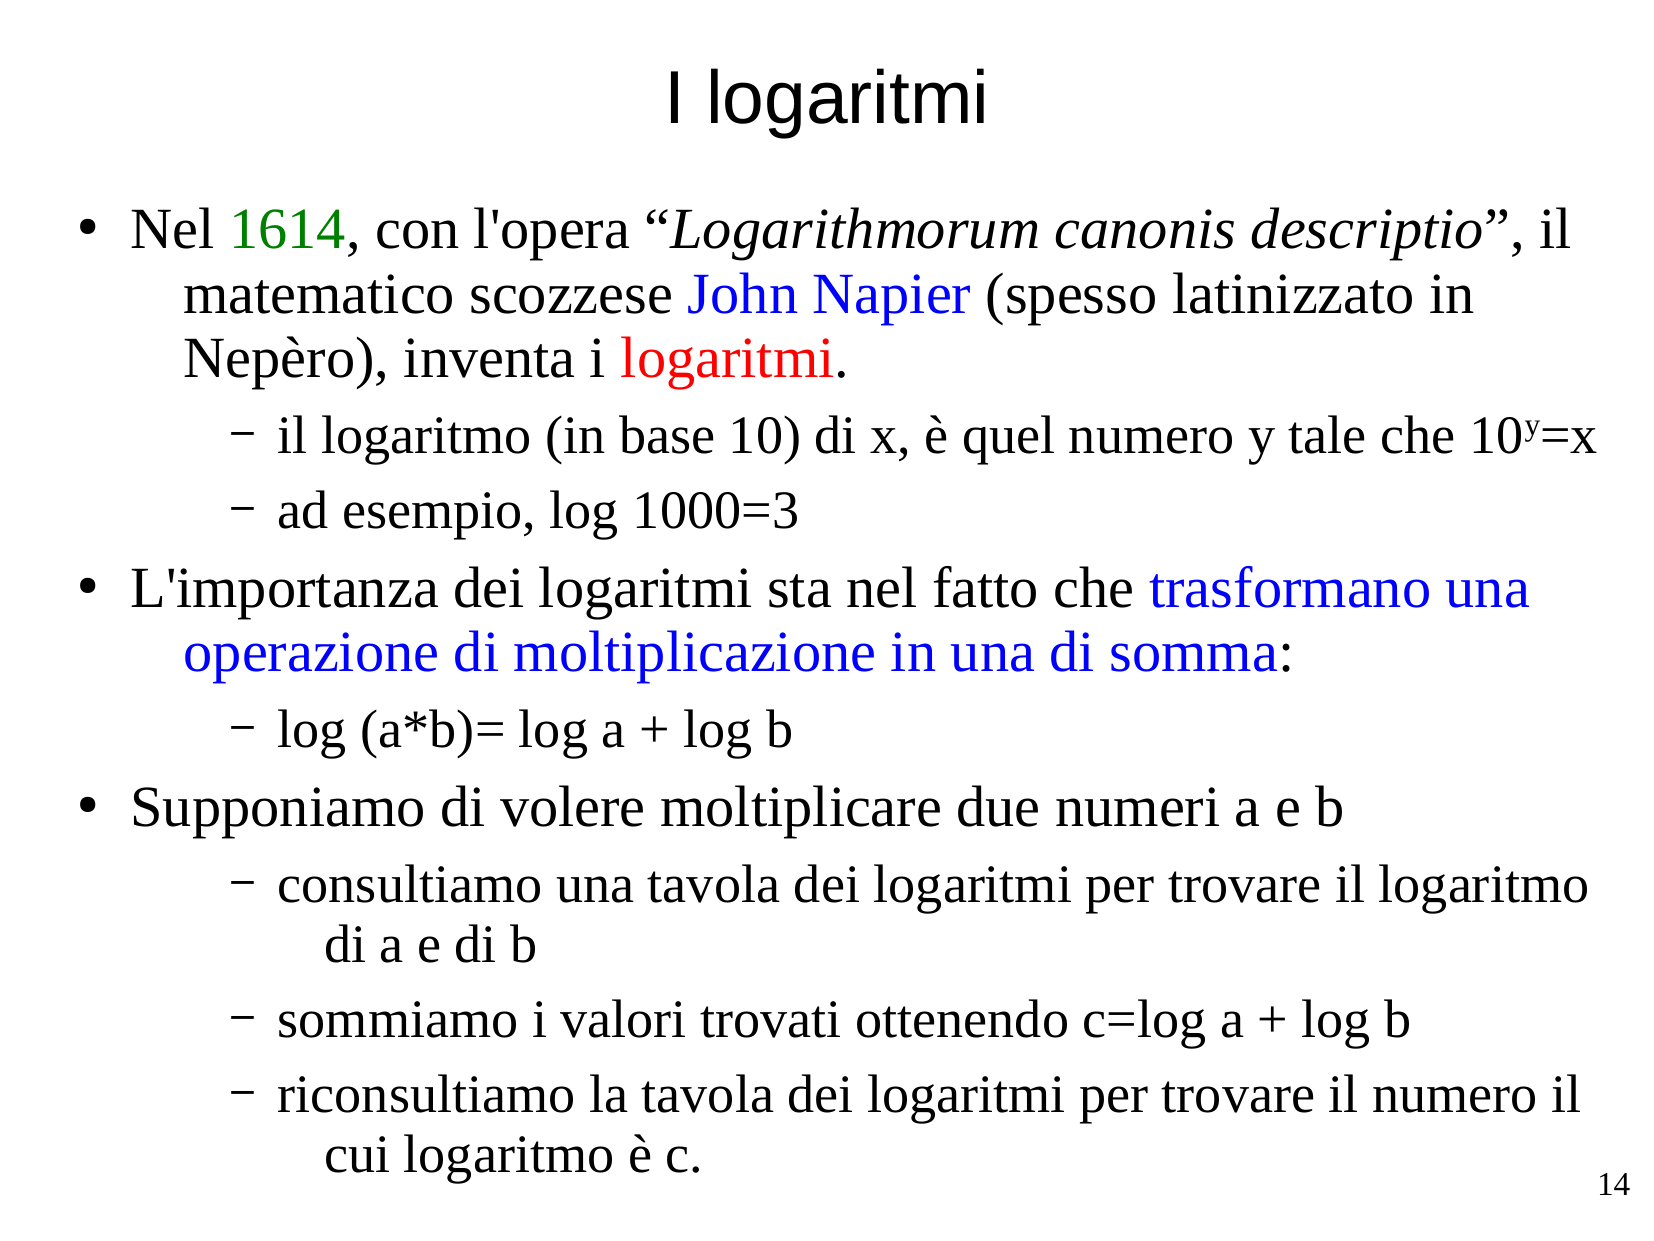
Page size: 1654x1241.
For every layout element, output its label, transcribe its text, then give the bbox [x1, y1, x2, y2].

list Nel 1614, con l'opera “Logarithmorum canonis descriptio”, il matematico scozzese John Napier (spesso latinizzato in Nepèro), inventa i logaritmi. il logaritmo (in base 10) di x, è quel numero y tale che 10y=x ad esempio, log 1000=3 L'importanza dei logaritmi sta nel fatto che trasformano una operazione di moltiplicazione in una di somma: log (a*b)= log a + log b Supponiamo di volere moltiplicare due numeri a e b consultiamo una tavola dei logaritmi per trovare il logaritmo di a e di b sommiamo i valori trovati ottenendo c=log a + log b riconsultiamo la tavola dei logaritmi per trovare il numero il cui logaritmo è c. [42, 196, 1612, 1187]
title I logaritmi [37, 30, 1617, 166]
